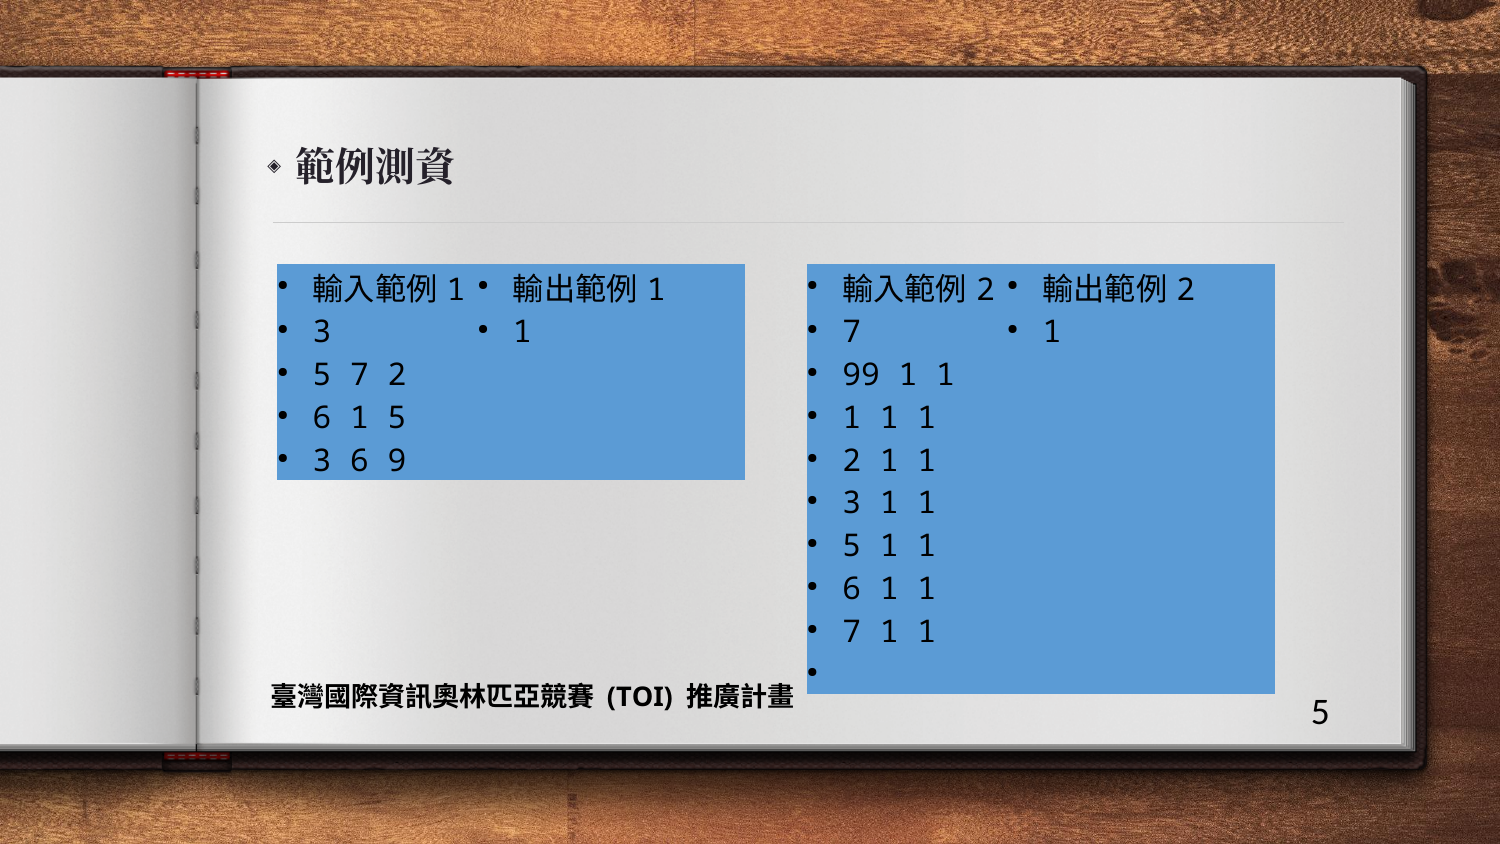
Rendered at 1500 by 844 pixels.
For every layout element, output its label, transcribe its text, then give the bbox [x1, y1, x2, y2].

table_header 輸出範例1 1 [477, 264, 745, 480]
list 範例測資 [252, 126, 1194, 205]
table_header 輸入範例1 3 5 7 2 6 1 5 3 6 9 [277, 264, 477, 480]
text_box [1295, 672, 1386, 737]
table_header 輸入範例2 7 99 1 1 1 1 1 2 1 1 3 1 1 5 1 1 6 1 1 7 1 1 [807, 264, 1007, 694]
table_header 輸出範例2 1 [1007, 264, 1275, 694]
